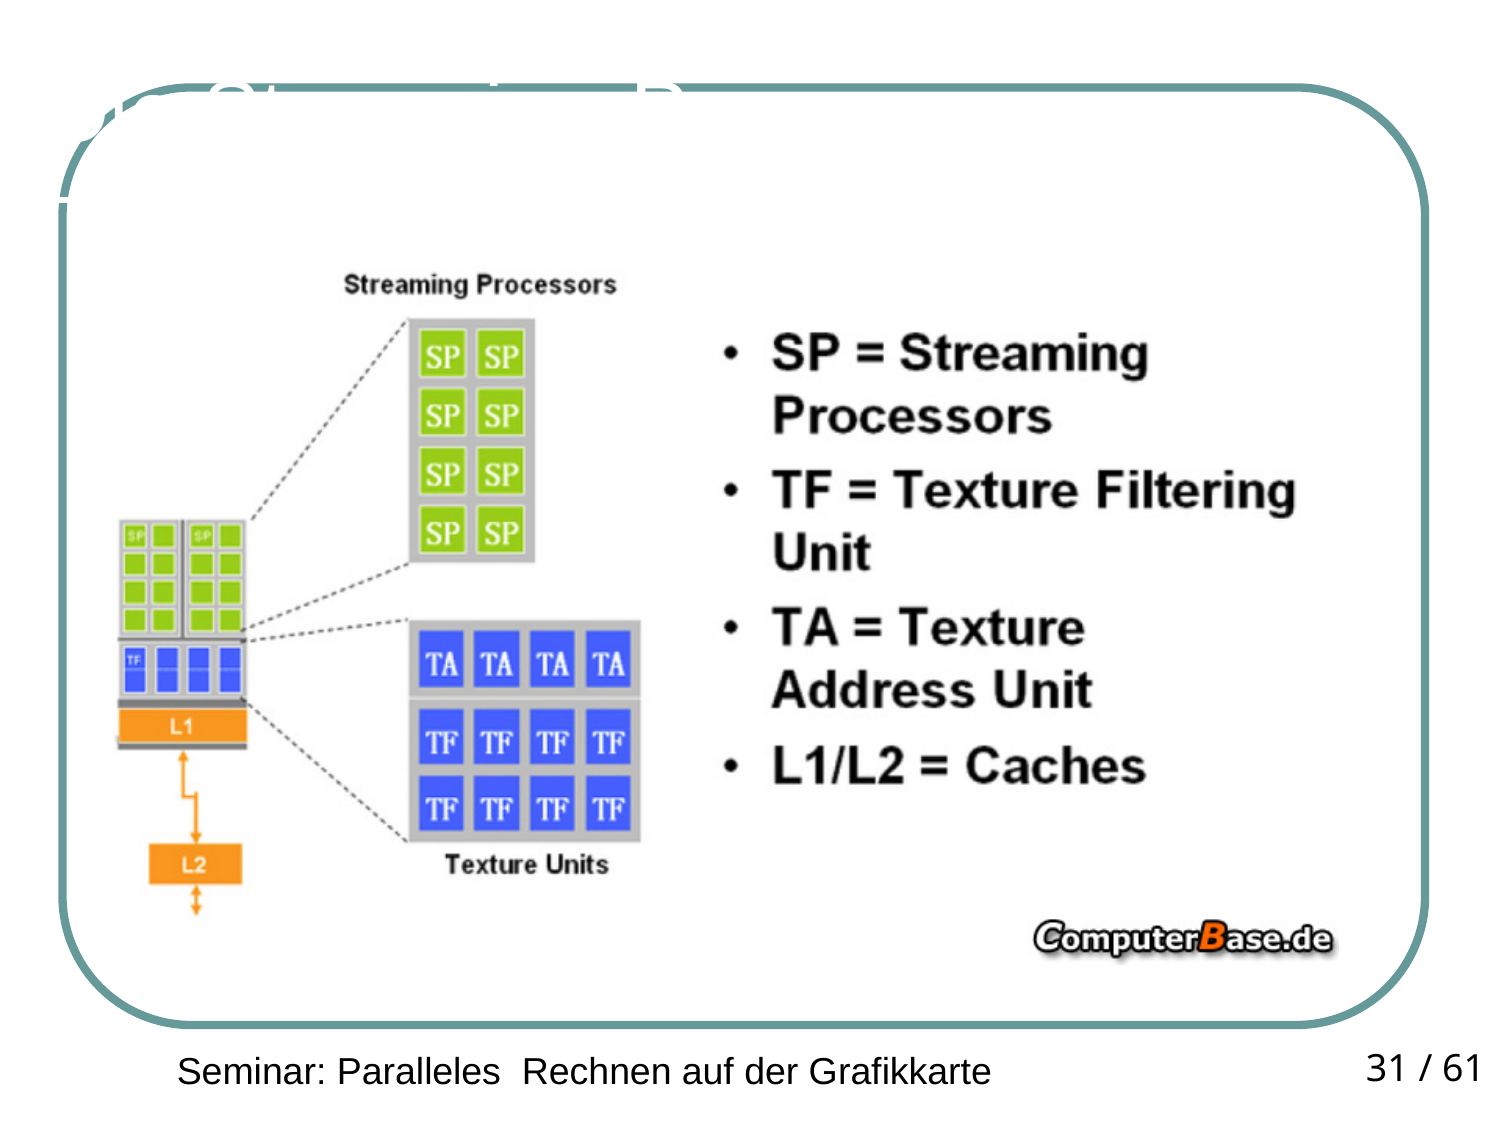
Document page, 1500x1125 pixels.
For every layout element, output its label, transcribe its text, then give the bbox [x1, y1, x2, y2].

picture [88, 231, 1339, 965]
title Die Streaming-Prozessoren [31, 37, 1347, 188]
text_box [986, 904, 1353, 965]
